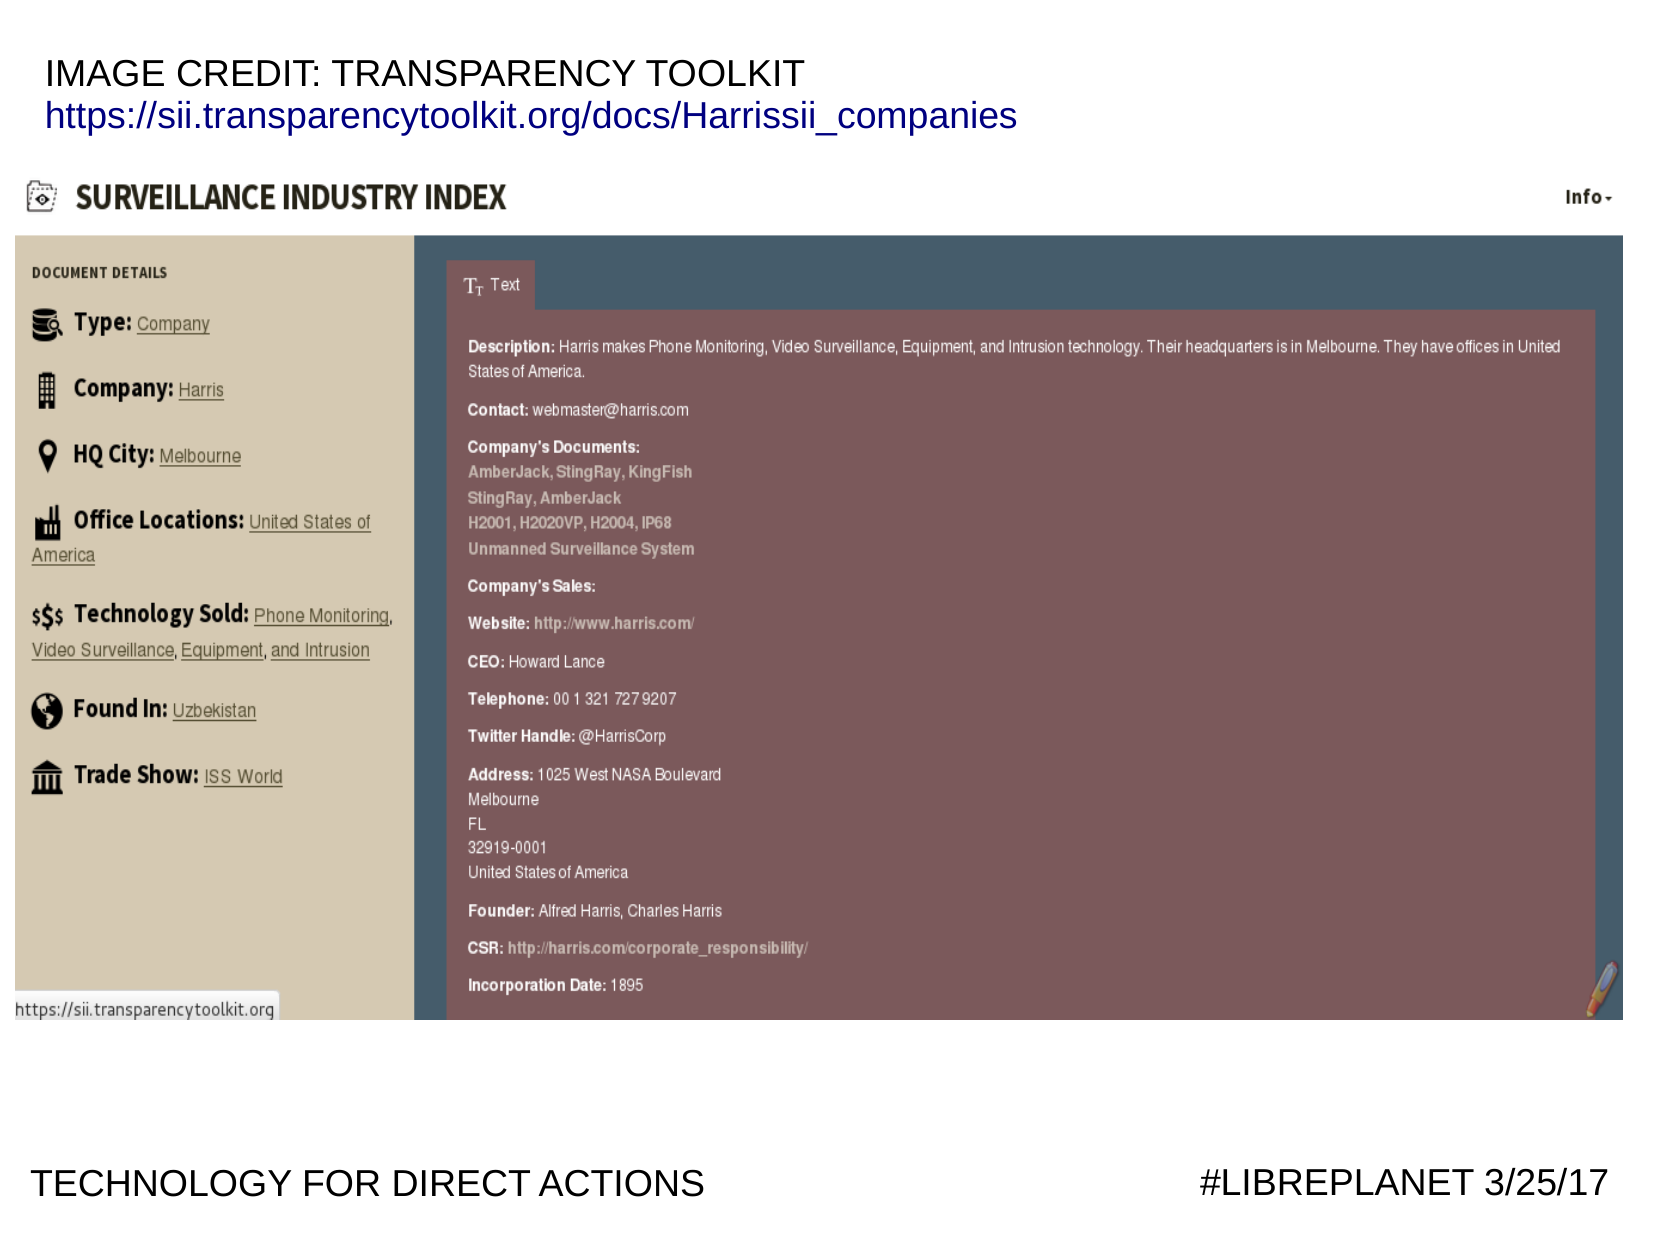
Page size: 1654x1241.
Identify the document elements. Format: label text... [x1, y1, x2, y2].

subtitle #LIBREPLANET 3/25/17 [1200, 1150, 1628, 1216]
title TECHNOLOGY FOR DIRECT ACTIONS [30, 1140, 736, 1228]
picture [15, 164, 1623, 1021]
text_box IMAGE CREDIT: TRANSPARENCY TOOLKIT https://sii.transparencytoolkit.org/docs/Harrissii_companies [30, 45, 1471, 144]
